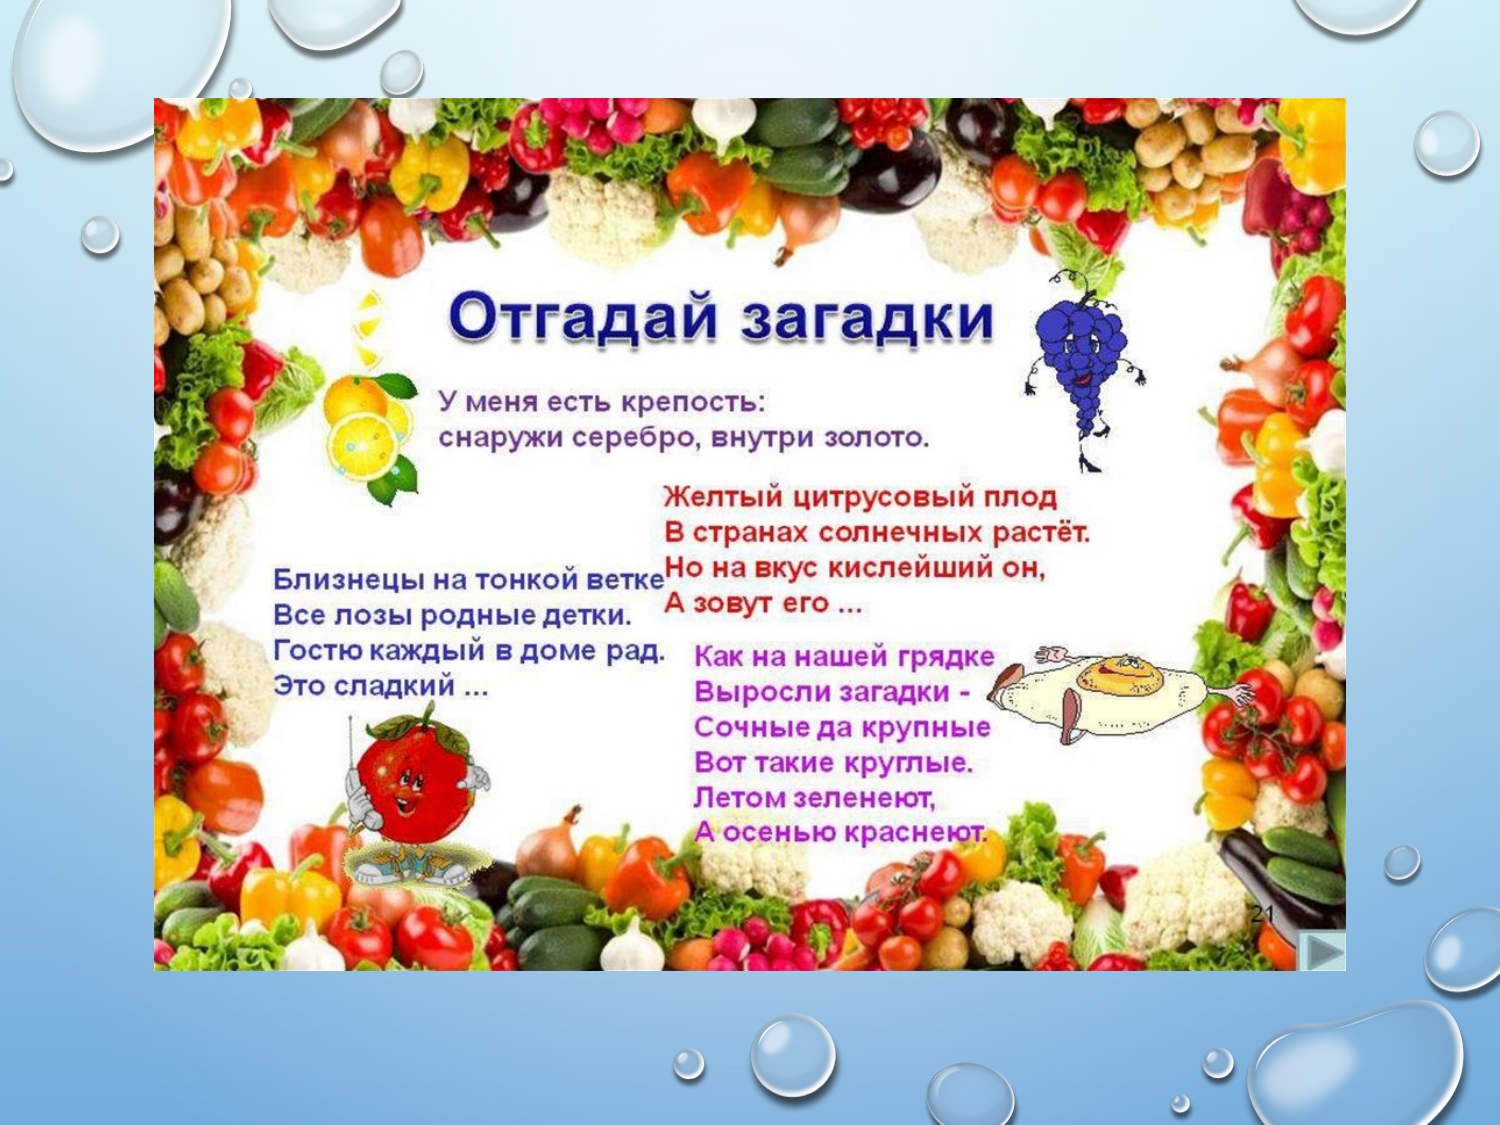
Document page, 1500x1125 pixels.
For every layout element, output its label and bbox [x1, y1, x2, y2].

picture [154, 98, 1346, 971]
